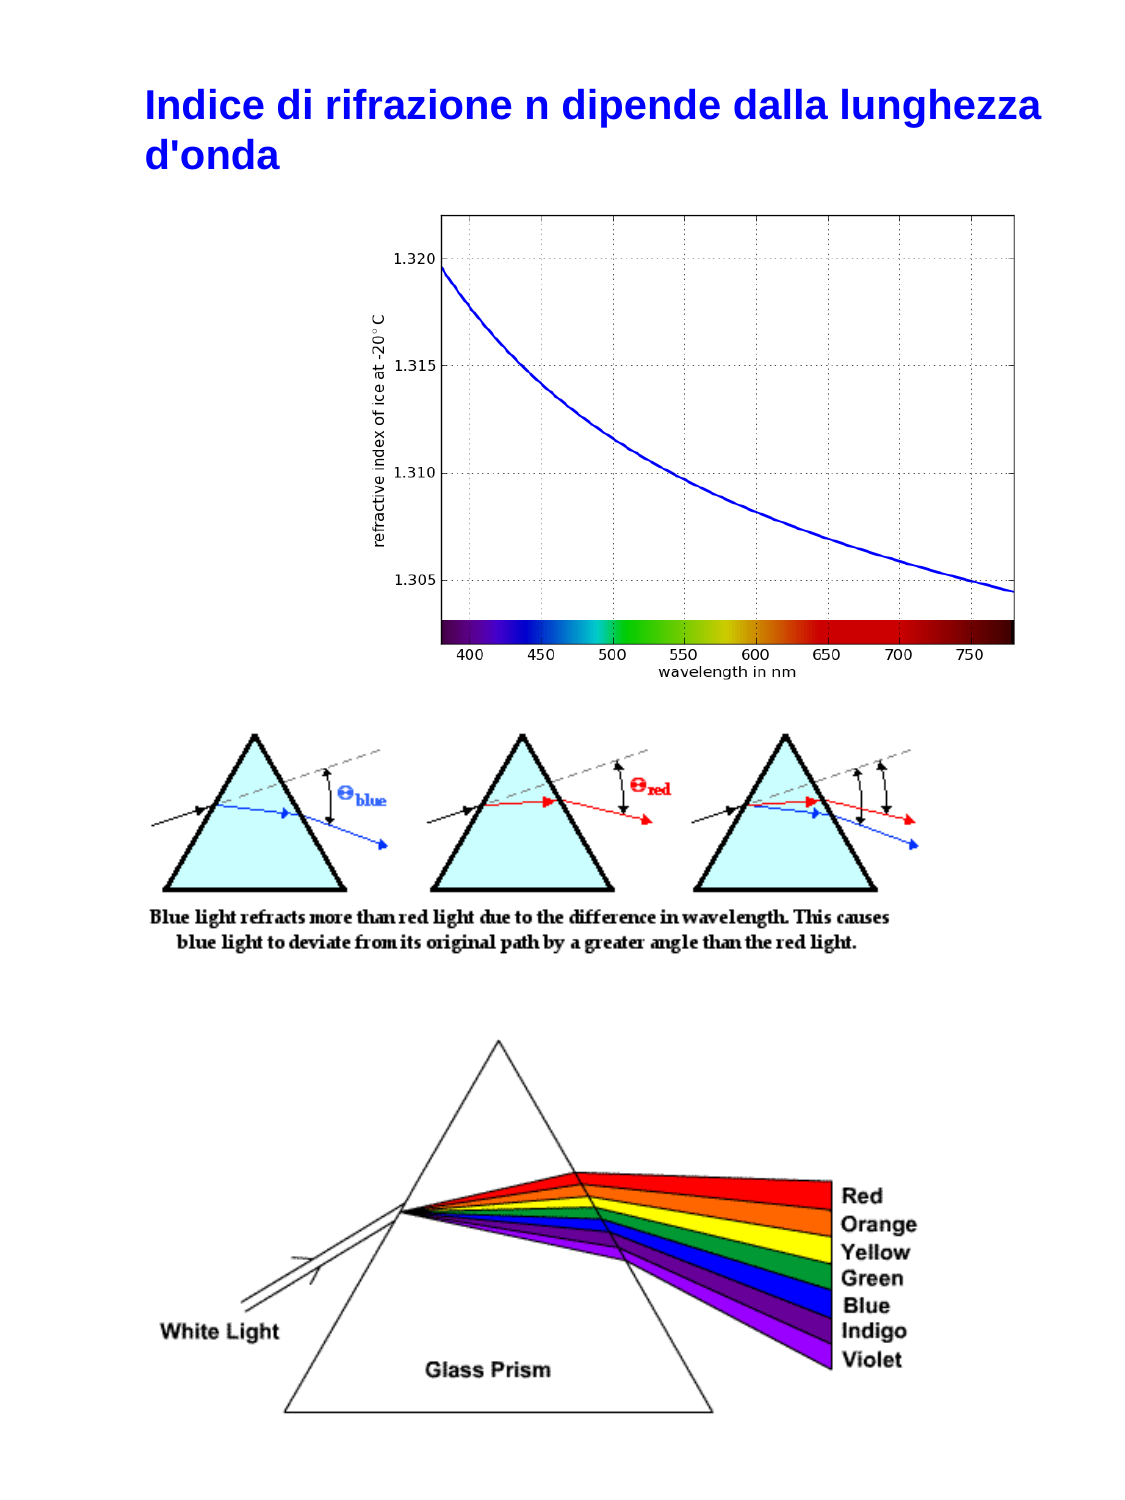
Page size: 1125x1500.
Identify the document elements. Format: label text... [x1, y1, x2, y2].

picture [147, 720, 922, 963]
picture [348, 162, 1087, 697]
picture [155, 1039, 922, 1415]
text_box Indice di rifrazione n dipende dalla lunghezza d'onda [129, 70, 1125, 186]
